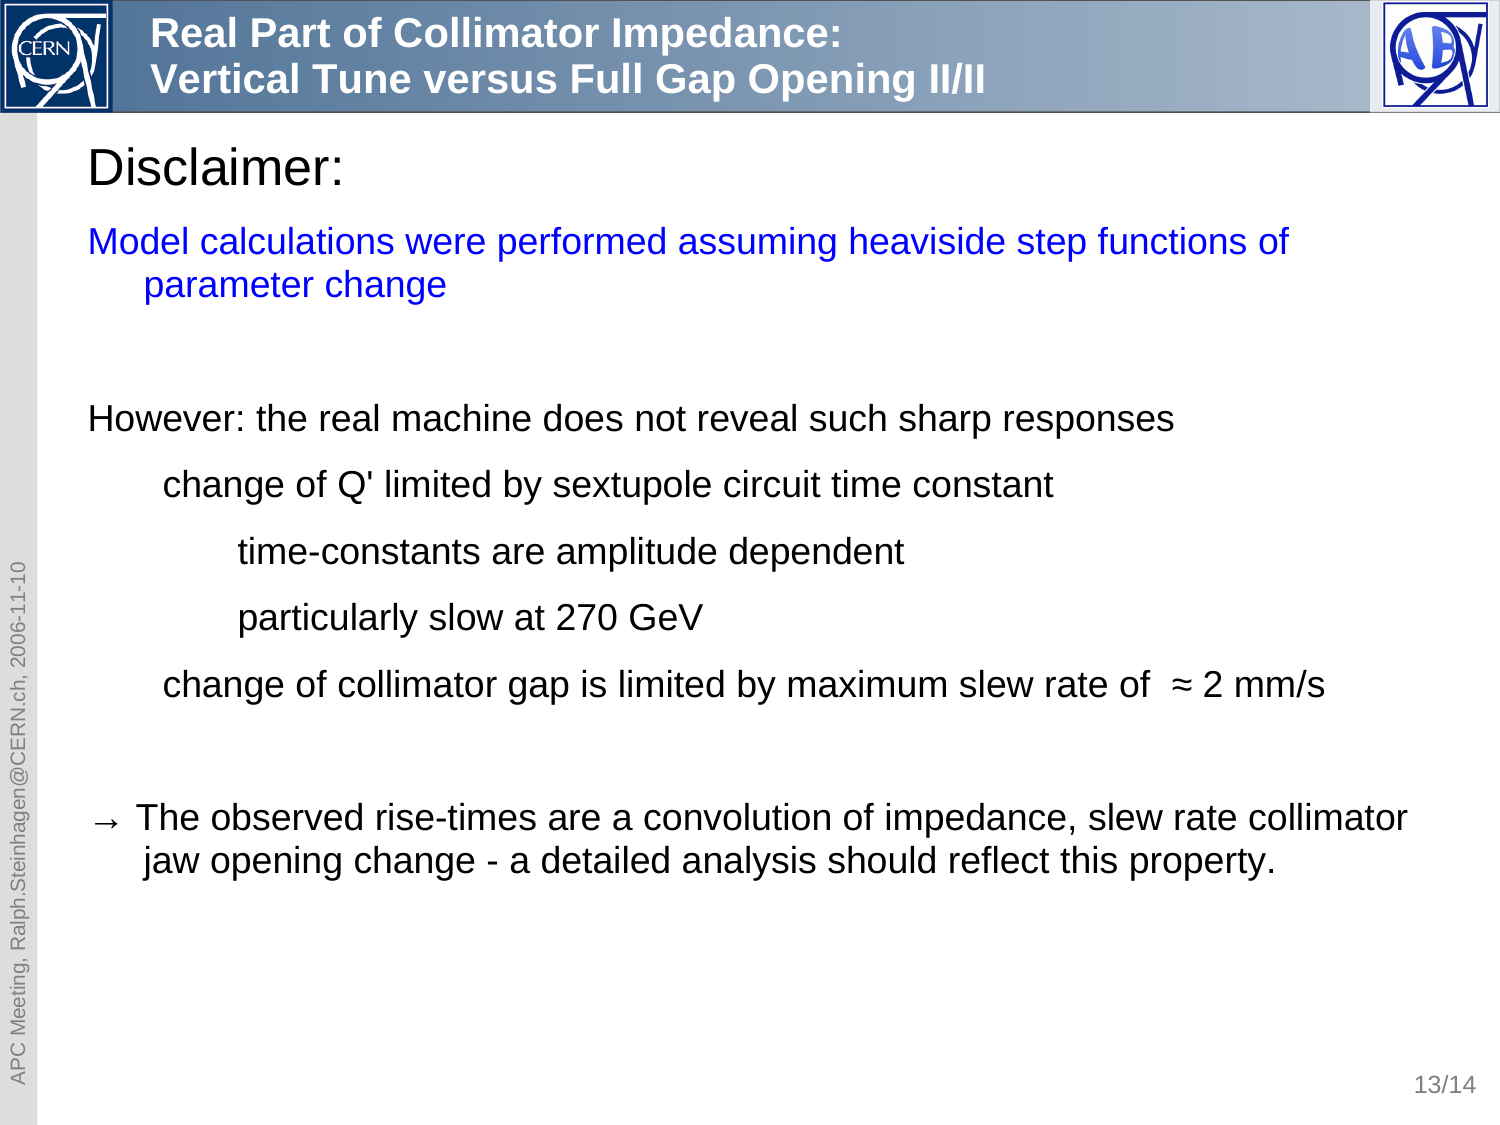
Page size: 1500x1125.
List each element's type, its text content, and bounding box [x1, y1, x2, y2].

picture [1382, 1, 1489, 108]
list Disclaimer: Model calculations were performed assuming heaviside step functions of parameter change However: the real machine does not reveal such sharp responses change of Q' limited by sextupole circuit time constant time-constants are amplitude dependent particularly slow at 270 GeV change of collimator gap is limited by maximum slew rate of ≈ 2 mm/s → The observed rise-times are a convolution of impedance, slew rate collimator jaw opening change - a detailed analysis should reflect this property. [87, 137, 1438, 1030]
picture [0, 0, 113, 113]
title Real Part of Collimator Impedance: Vertical Tune versus Full Gap Opening II/II [150, 0, 1201, 113]
